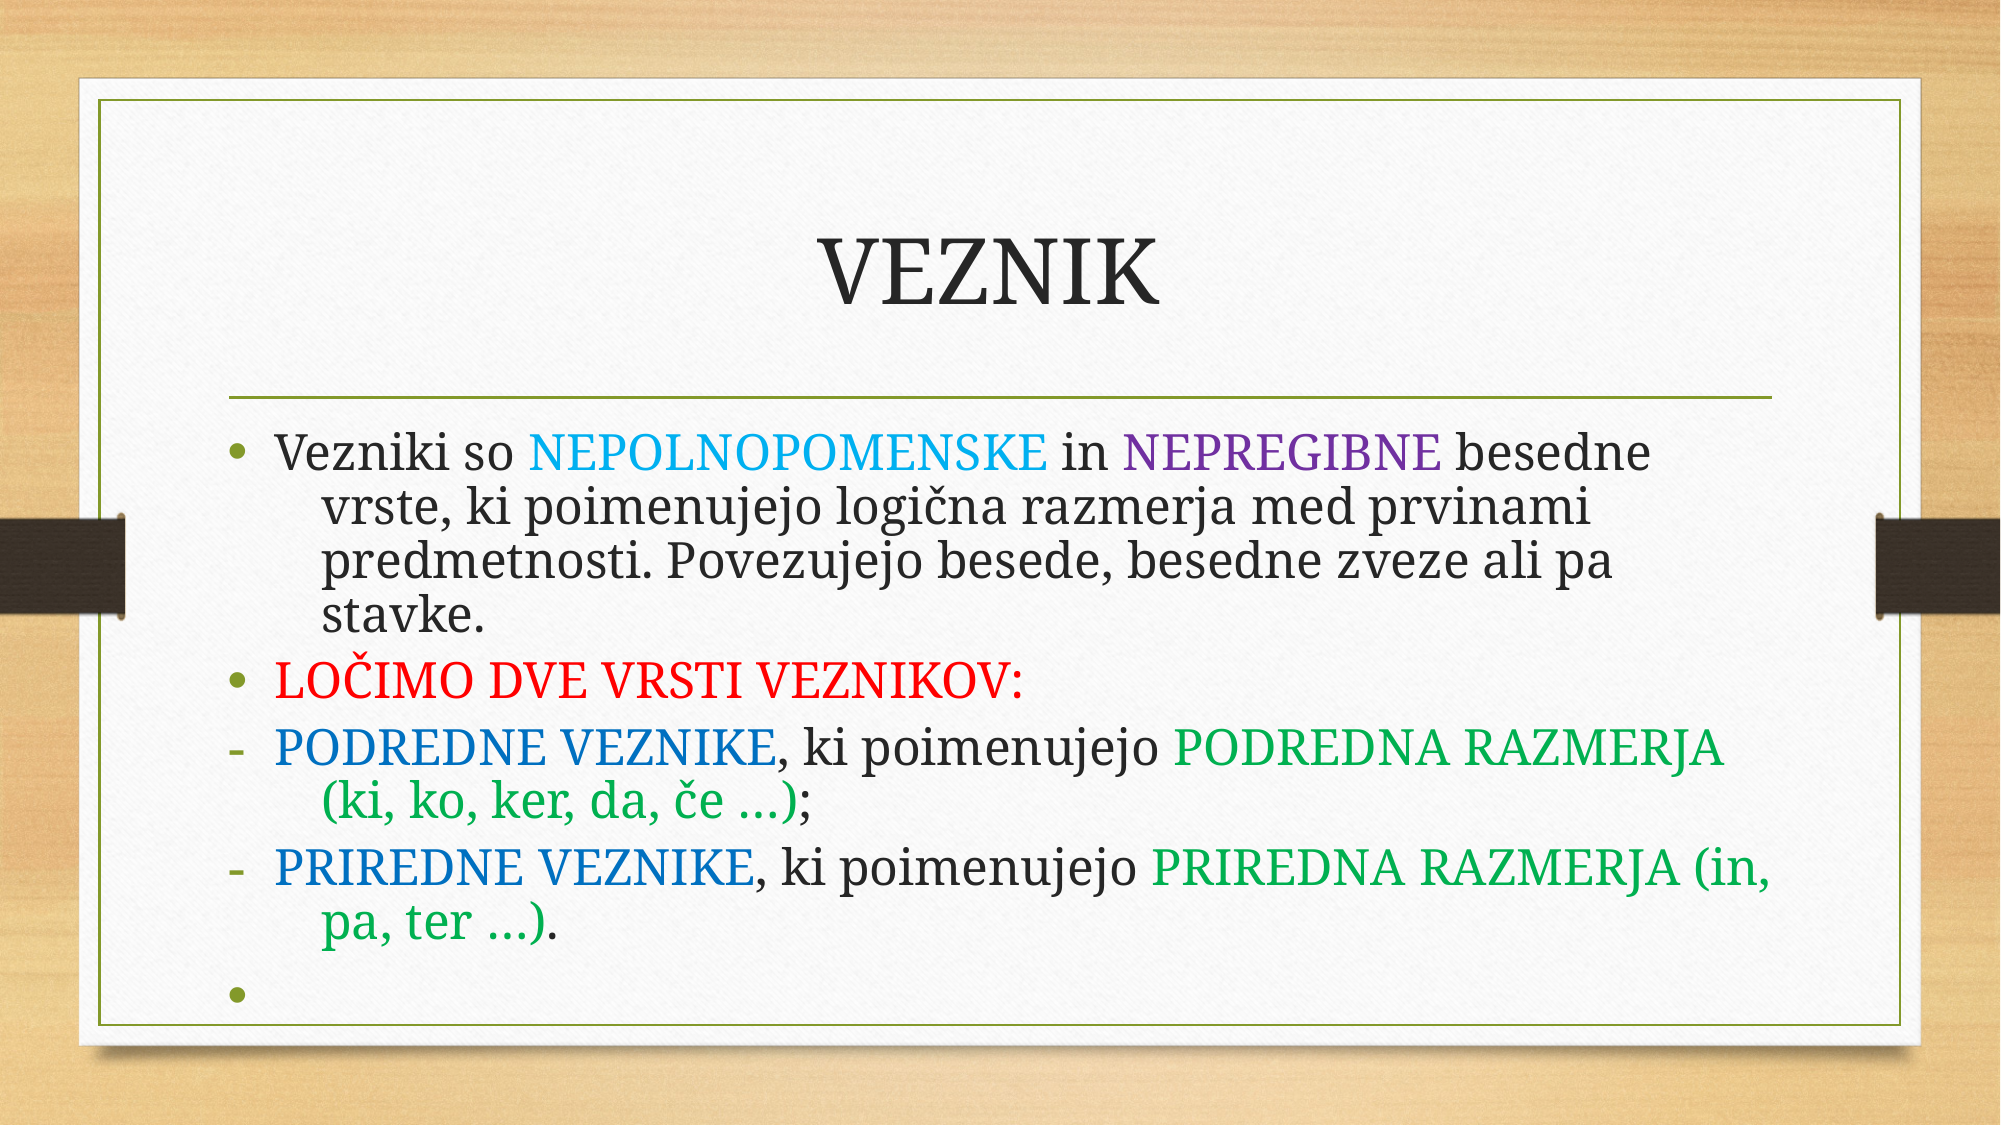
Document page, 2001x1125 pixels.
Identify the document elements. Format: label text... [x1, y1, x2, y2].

title VEZNIK [212, 161, 1788, 376]
list Vezniki so NEPOLNOPOMENSKE in NEPREGIBNE besedne vrste, ki poimenujejo logična razmerja med prvinami predmetnosti. Povezujejo besede, besedne zveze ali pa stavke. LOČIMO DVE VRSTI VEZNIKOV: PODREDNE VEZNIKE, ki poimenujejo PODREDNA RAZMERJA (ki, ko, ker, da, če …); PRIREDNE VEZNIKE, ki poimenujejo PRIREDNA RAZMERJA (in, pa, ter …). [212, 419, 1788, 964]
